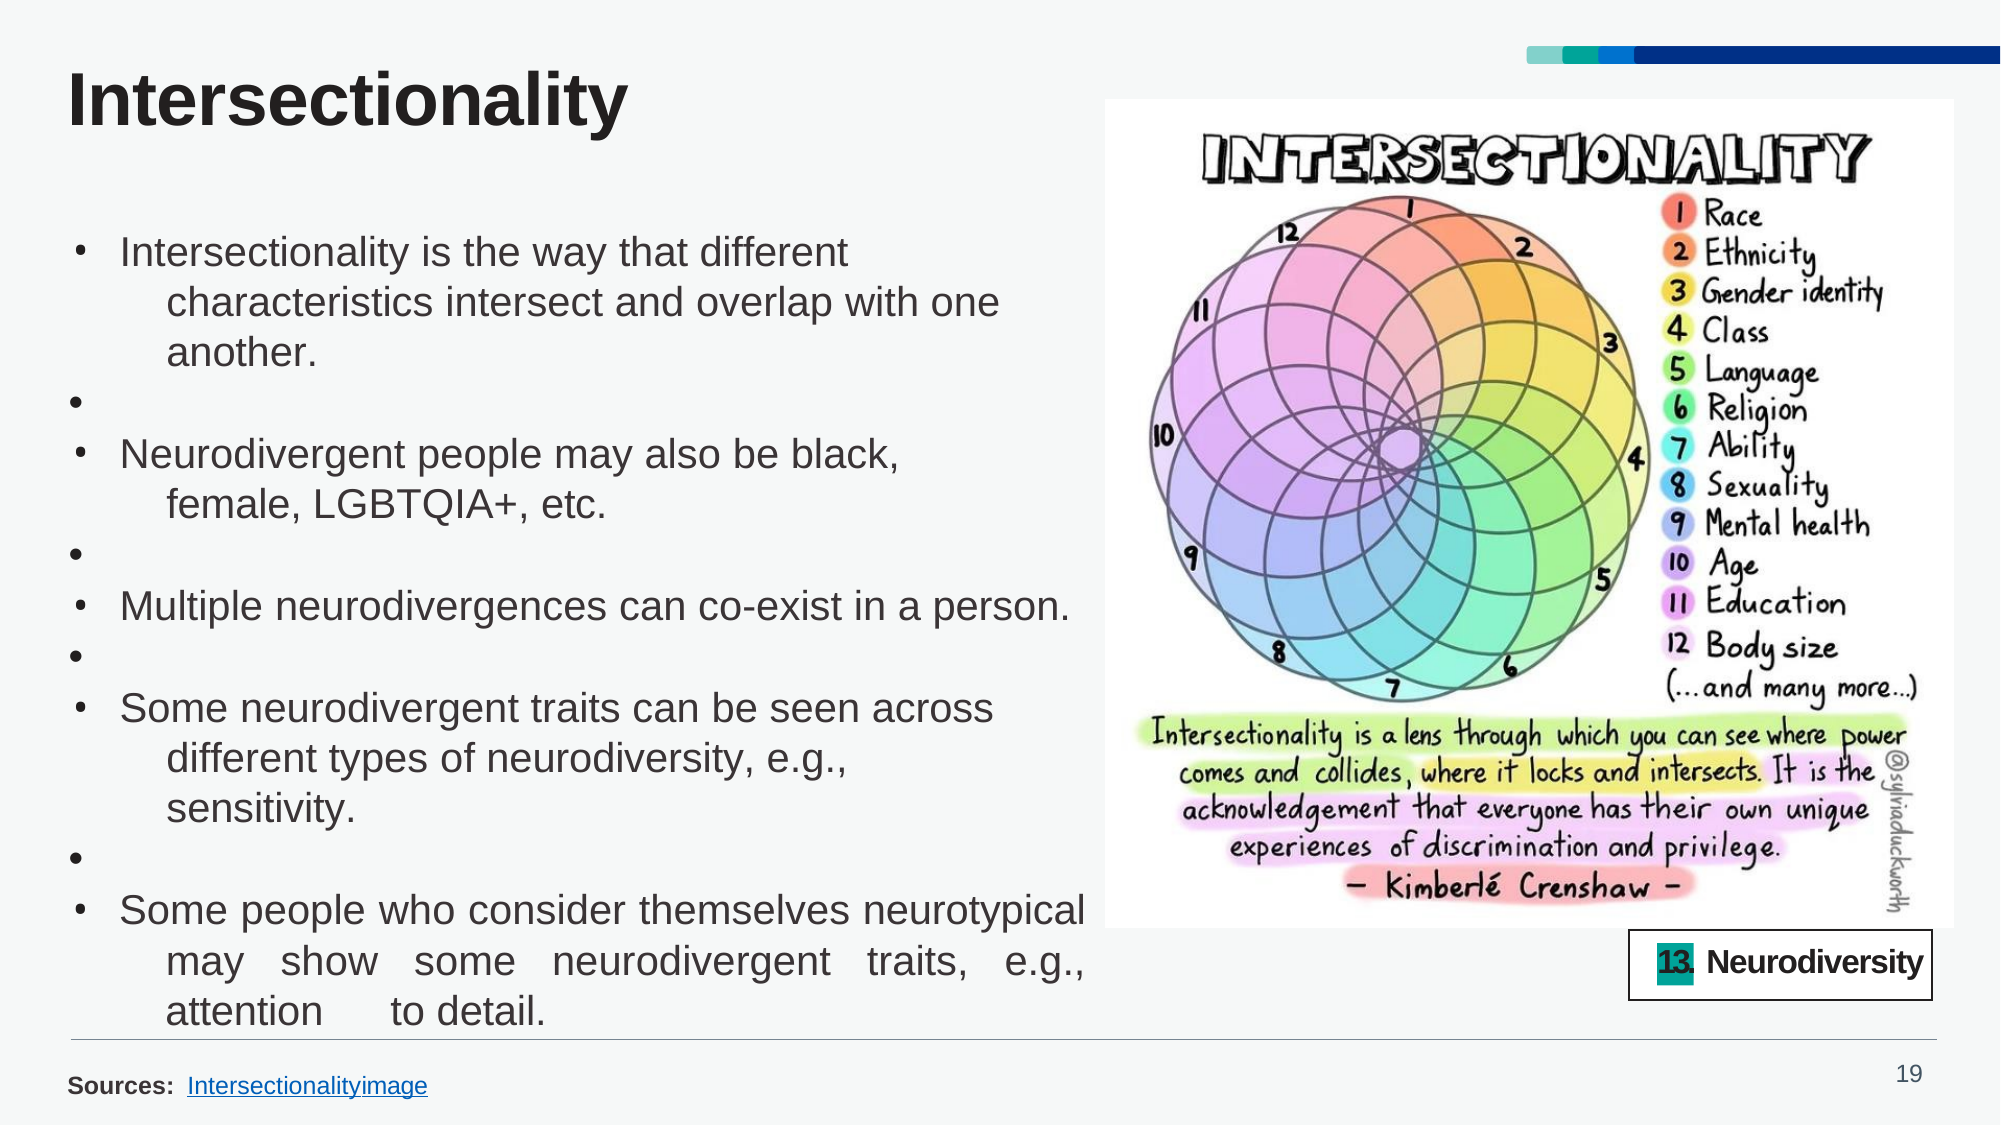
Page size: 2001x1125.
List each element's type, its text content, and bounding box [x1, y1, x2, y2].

text_box Sources: Intersectionality image [65, 1070, 439, 1103]
picture [1105, 99, 1954, 928]
title Intersectionality [67, 48, 1306, 144]
text_box Intersectionality is the way that different characteristics intersect and overlap with one another. Neurodivergent people may also be black, female, LGBTQIA+, etc. Multiple neurodivergences can co-exist in a person. Some neurodivergent traits can be seen across different types of neurodiversity, e.g., sensitivity. Some people who consider themselves neurotypical may show some neurodivergent traits, e.g., attention to detail. [68, 222, 1105, 927]
text_box [1889, 1057, 1932, 1091]
text_box 13. Neurodiversity [1628, 930, 1932, 1001]
